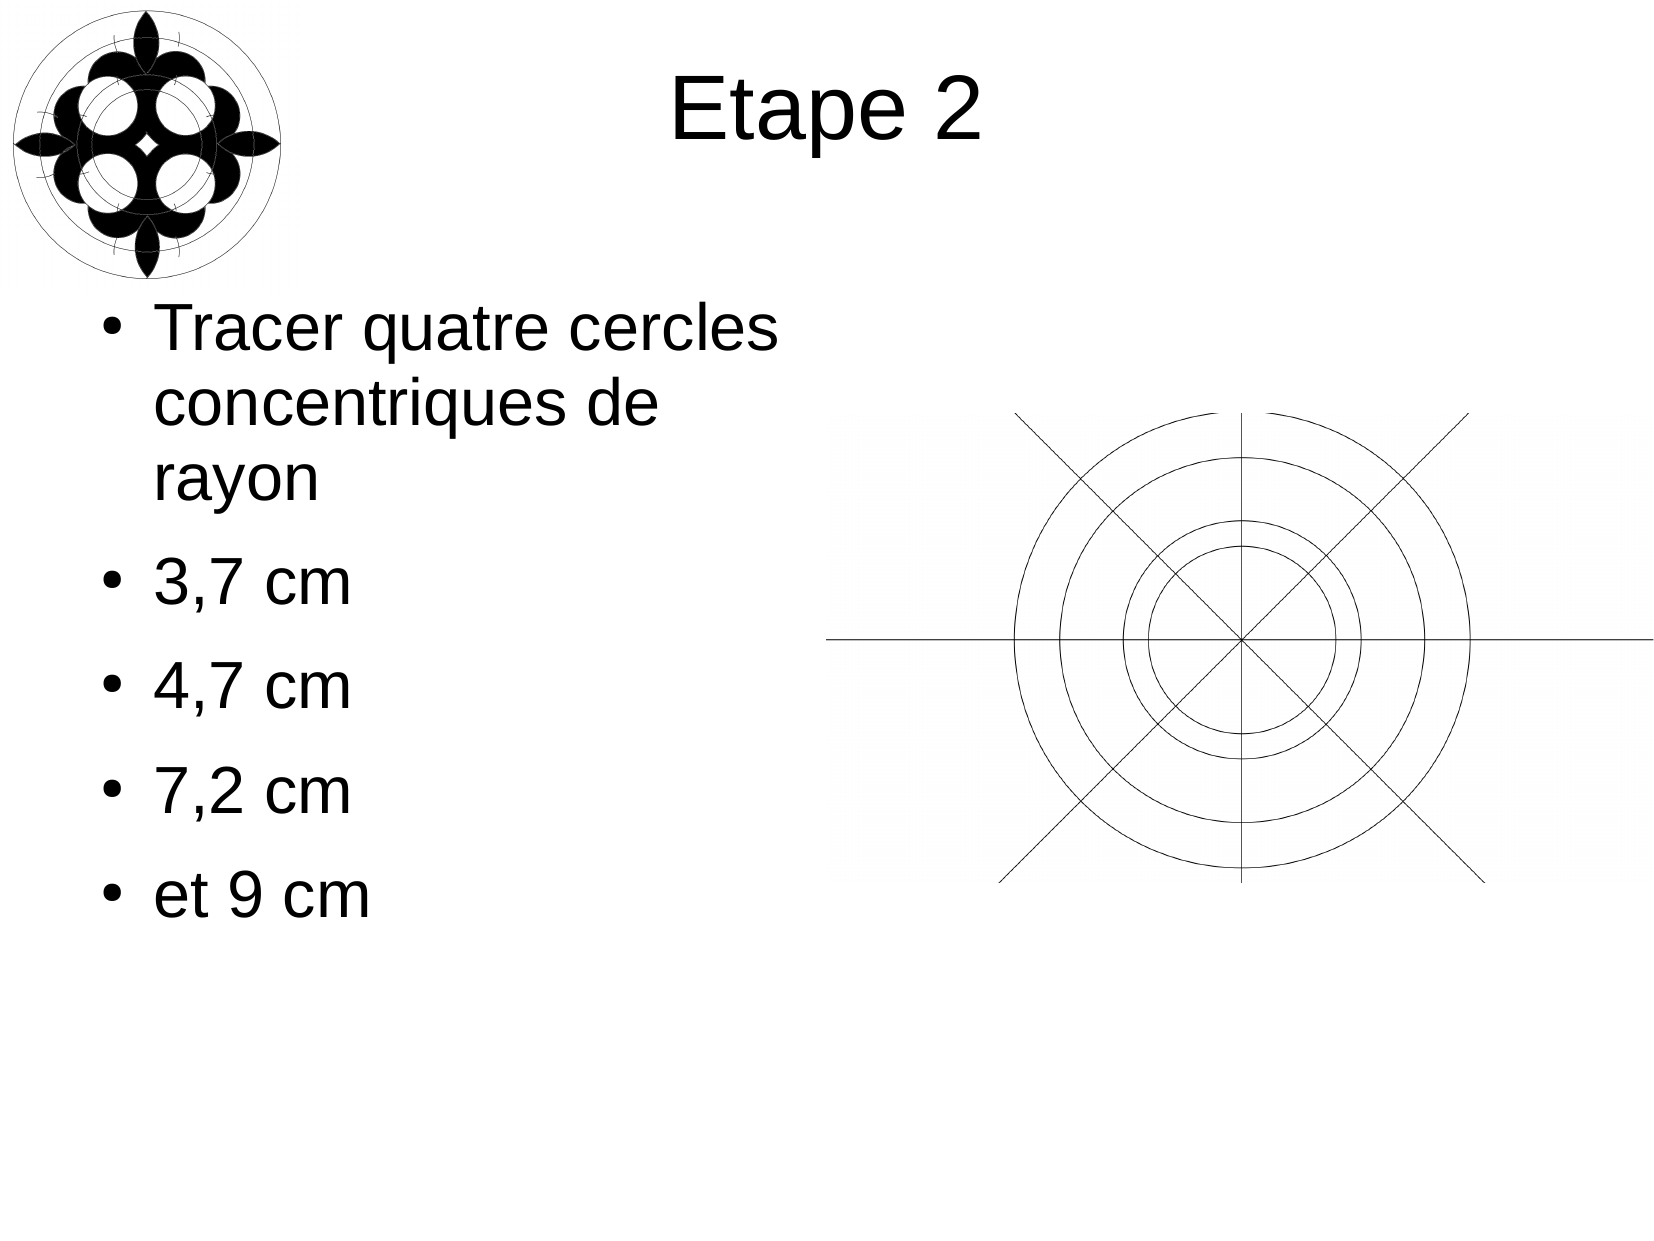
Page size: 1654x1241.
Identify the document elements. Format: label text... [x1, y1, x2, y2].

list Tracer quatre cercles concentriques de rayon 3,7 cm 4,7 cm 7,2 cm et 9 cm [82, 290, 809, 1094]
picture [0, 0, 306, 293]
title Etape 2 [306, 56, 1571, 262]
picture [826, 413, 1654, 883]
